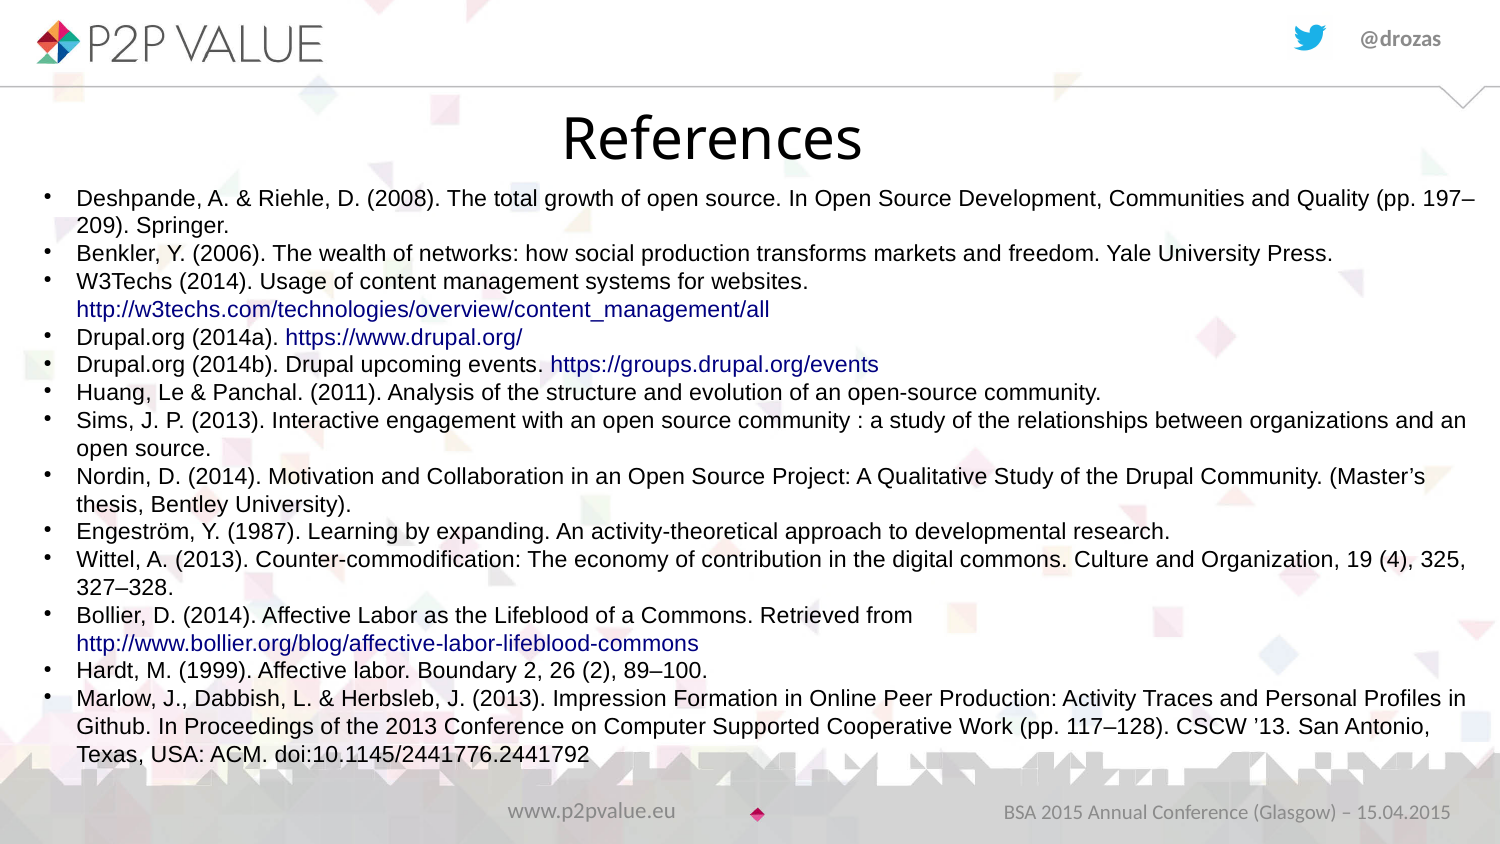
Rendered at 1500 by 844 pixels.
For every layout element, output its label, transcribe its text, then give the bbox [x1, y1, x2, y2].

subtitle Deshpande, A. & Riehle, D. (2008). The total growth of open source. In Open Source Development, Communities and Quality (pp. 197–209). Springer. Benkler, Y. (2006). The wealth of networks: how social production transforms markets and freedom. Yale University Press. W3Techs (2014). Usage of content management systems for websites. http://w3techs.com/technologies/overview/content_management/all Drupal.org (2014a). https://www.drupal.org/ Drupal.org (2014b). Drupal upcoming events. https://groups.drupal.org/events Huang, Le & Panchal. (2011). Analysis of the structure and evolution of an open-source community. Sims, J. P. (2013). Interactive engagement with an open source community : a study of the relationships between organizations and an open source. Nordin, D. (2014). Motivation and Collaboration in an Open Source Project: A Qualitative Study of the Drupal Community. (Master’s thesis, Bentley University). Engeström, Y. (1987). Learning by expanding. An activity-theoretical approach to developmental research. Wittel, A. (2013). Counter-commodification: The economy of contribution in the digital commons. Culture and Organization, 19 (4), 325, 327–328. Bollier, D. (2014). Affective Labor as the Lifeblood of a Commons. Retrieved from http://www.bollier.org/blog/affective-labor-lifeblood-commons Hardt, M. (1999). Affective labor. Boundary 2, 26 (2), 89–100. Marlow, J., Dabbish, L. & Herbsleb, J. (2013). Impression Formation in Online Peer Production: Activity Traces and Personal Profiles in Github. In Proceedings of the 2013 Conference on Computer Supported Cooperative Work (pp. 117–128). CSCW ’13. San Antonio, Texas, USA: ACM. doi:10.1145/2441776.2441792 [30, 176, 1500, 780]
text_box www.p2pvalue.eu [501, 789, 720, 829]
text_box BSA 2015 Annual Conference (Glasgow) – 15.04.2015 [777, 788, 1470, 834]
title References [60, 92, 1366, 176]
picture [0, 0, 1500, 844]
text_box @drozas [1333, 15, 1455, 60]
